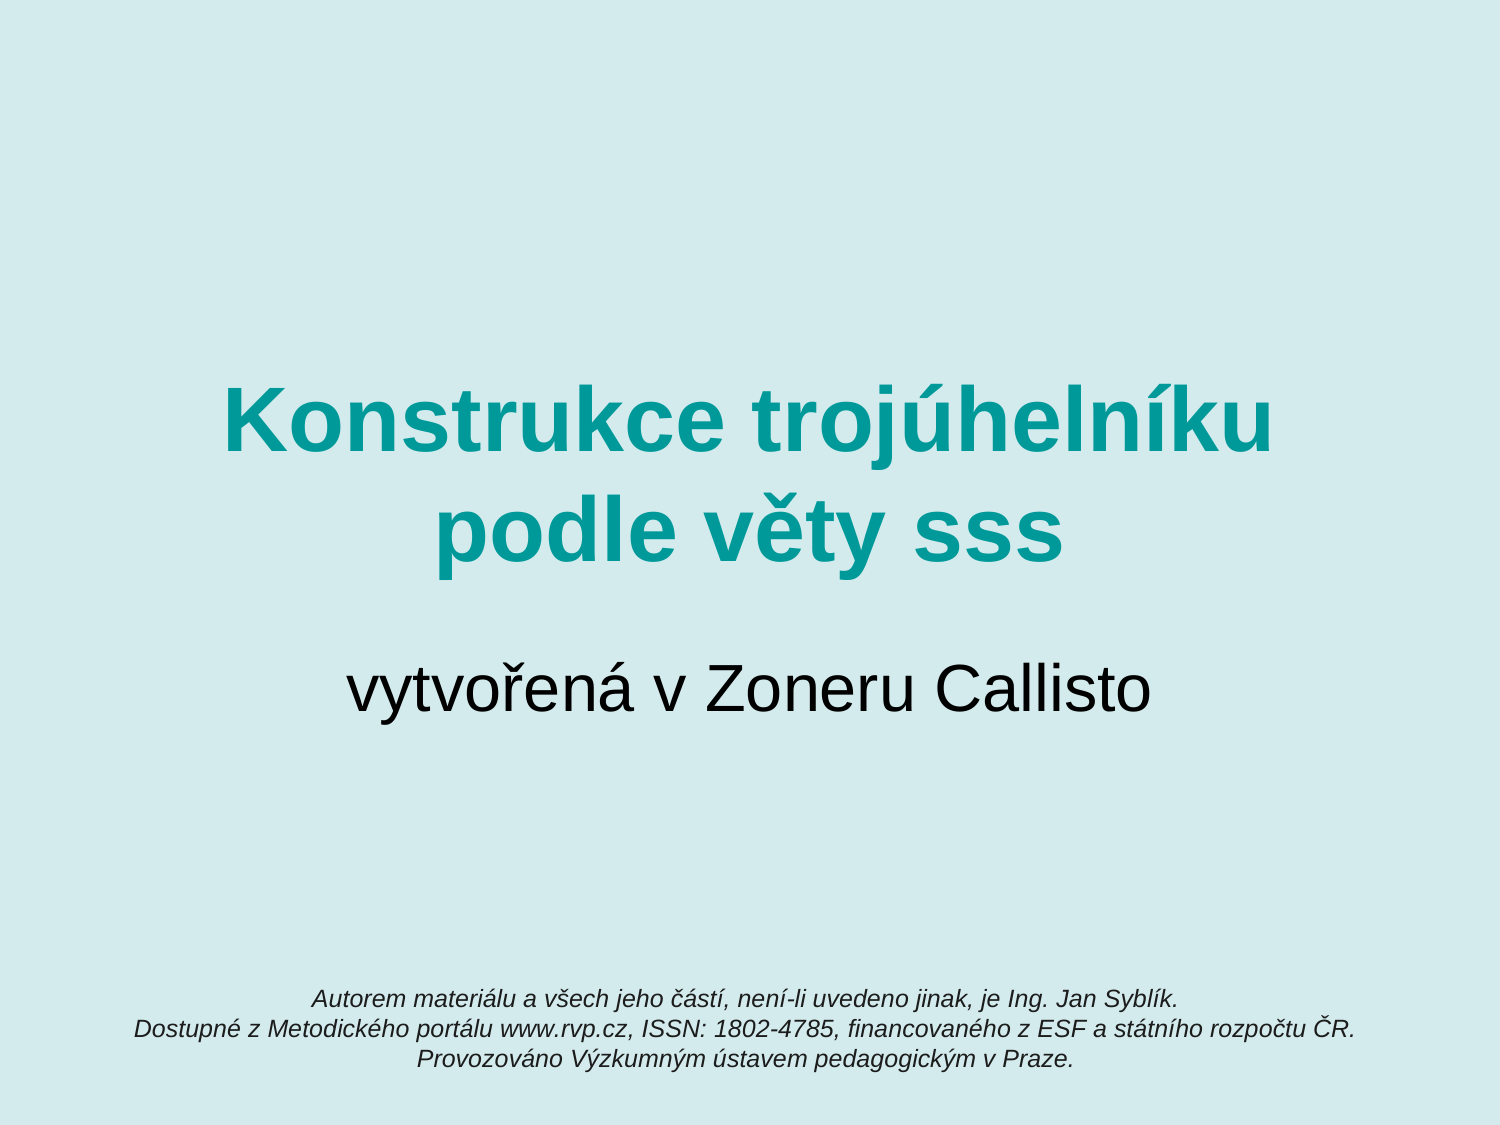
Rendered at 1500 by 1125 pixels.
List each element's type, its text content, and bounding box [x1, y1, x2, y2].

subtitle vytvořená v Zoneru Callisto [225, 637, 1276, 926]
text_box Autorem materiálu a všech jeho částí, není-li uvedeno jinak, je Ing. Jan Syblík. Dostupné z Metodického portálu www.rvp.cz, ISSN: 1802-4785, financovaného z ESF a státního rozpočtu ČR. Provozováno Výzkumným ústavem pedagogickým v Praze. [119, 974, 1374, 1081]
title Konstrukce trojúhelníku podle věty sss [112, 349, 1388, 591]
